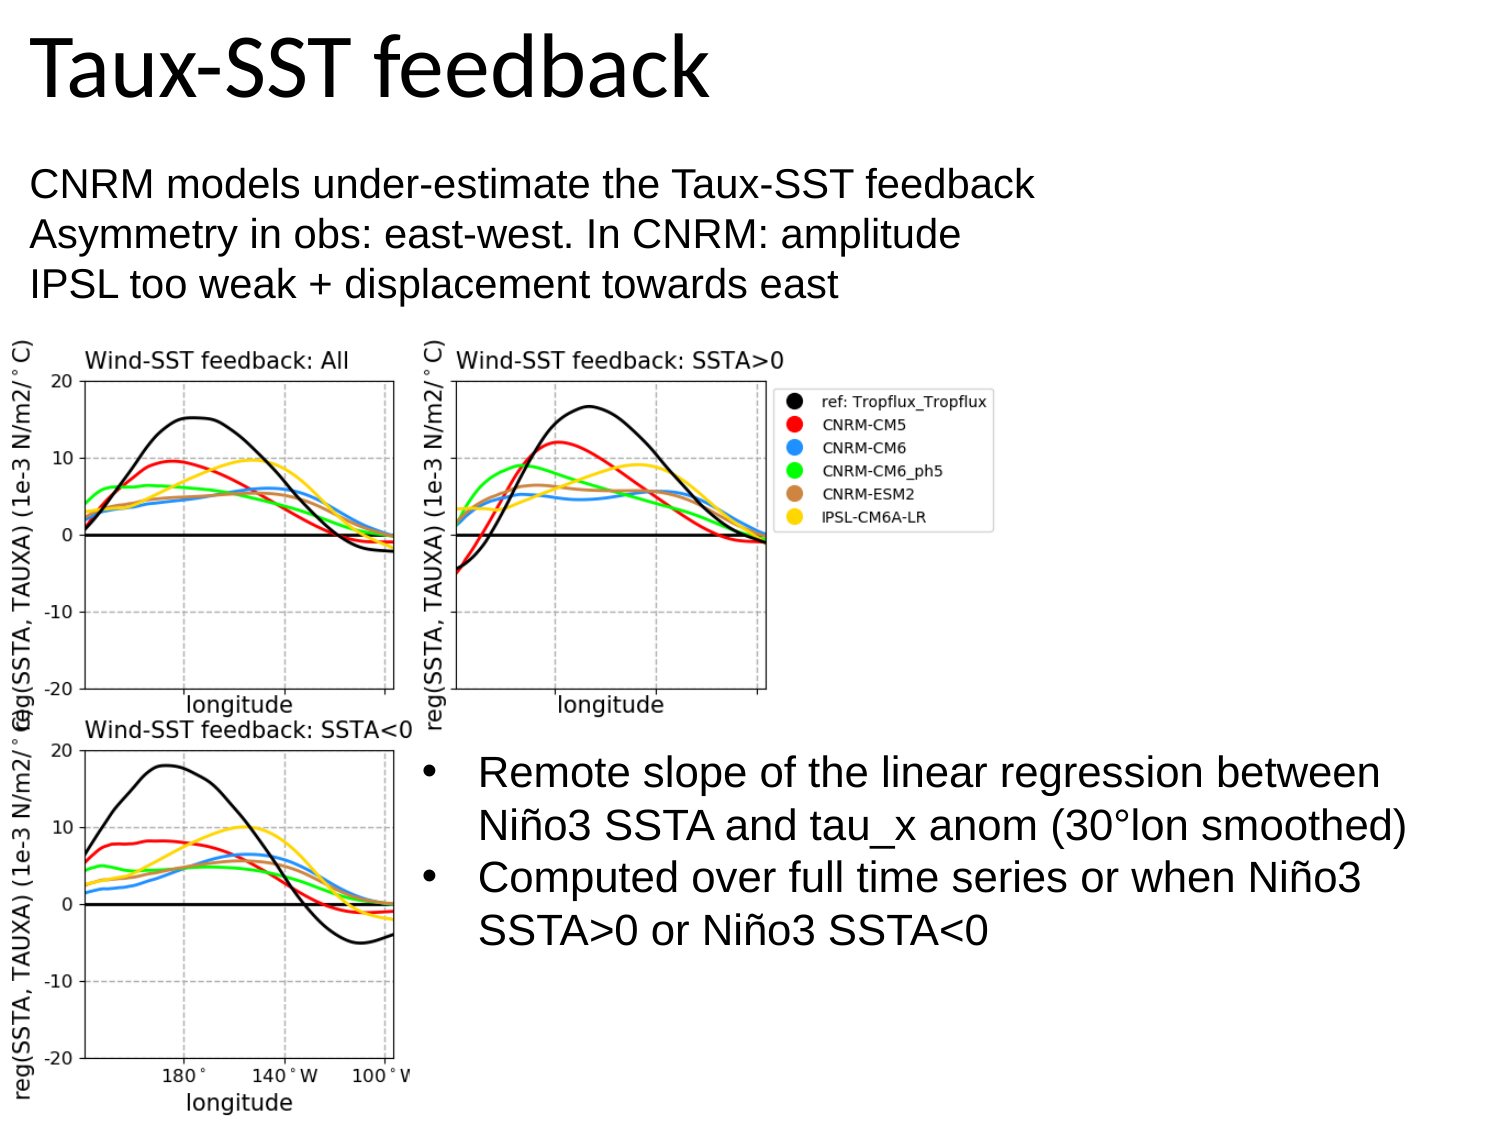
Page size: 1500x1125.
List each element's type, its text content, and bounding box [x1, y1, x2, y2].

text_box Taux-SST feedback [0, 0, 1500, 122]
picture [0, 327, 1004, 1125]
text_box Remote slope of the linear regression between Niño3 SSTA and tau_x anom (30°lon smoothed) Computed over full time series or when Niño3 SSTA>0 or Niño3 SSTA<0 [409, 738, 1500, 1118]
text_box CNRM models under-estimate the Taux-SST feedback Asymmetry in obs: east-west. In CNRM: amplitude IPSL too weak + displacement towards east [0, 151, 1500, 314]
